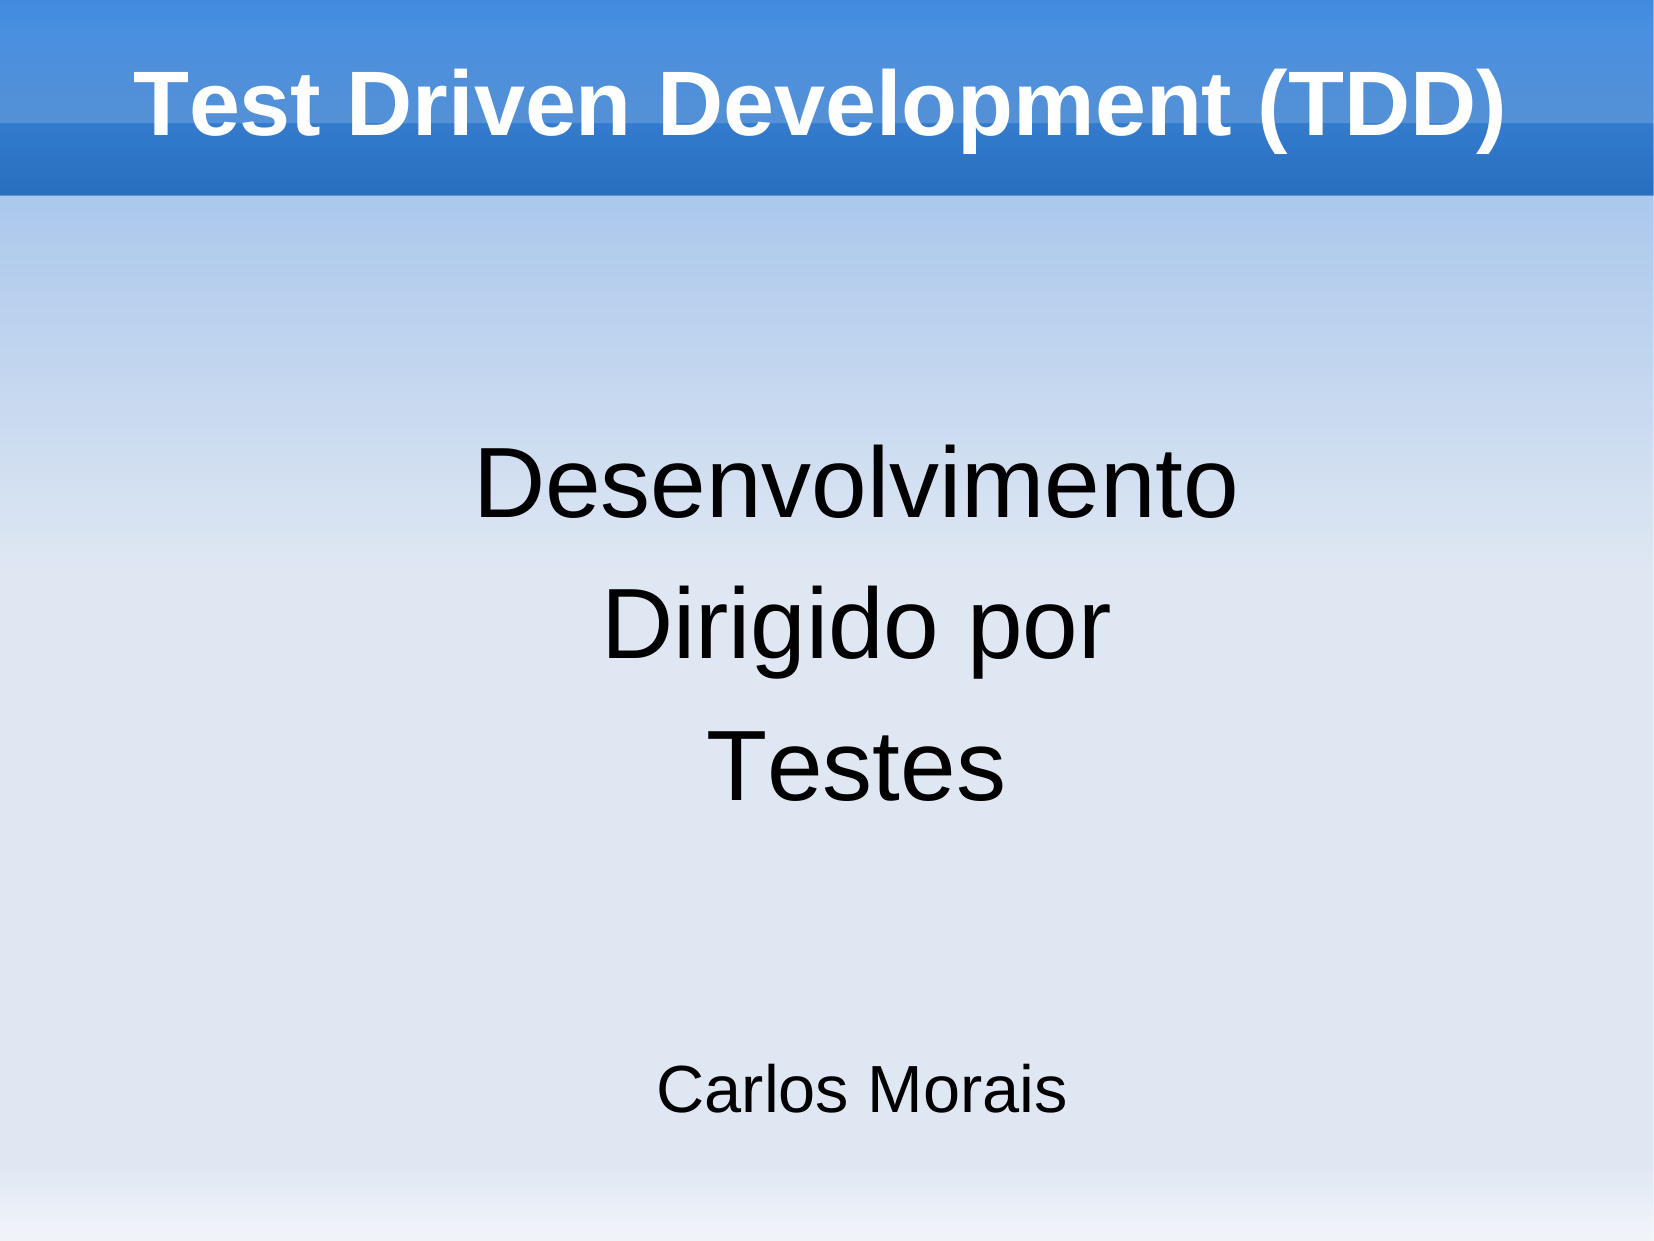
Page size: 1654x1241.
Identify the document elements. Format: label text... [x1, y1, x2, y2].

list Carlos Morais [82, 1052, 1571, 1127]
title Test Driven Development (TDD) [76, 0, 1565, 208]
picture [0, 0, 1654, 1241]
list Desenvolvimento Dirigido por Testes [76, 427, 1565, 822]
